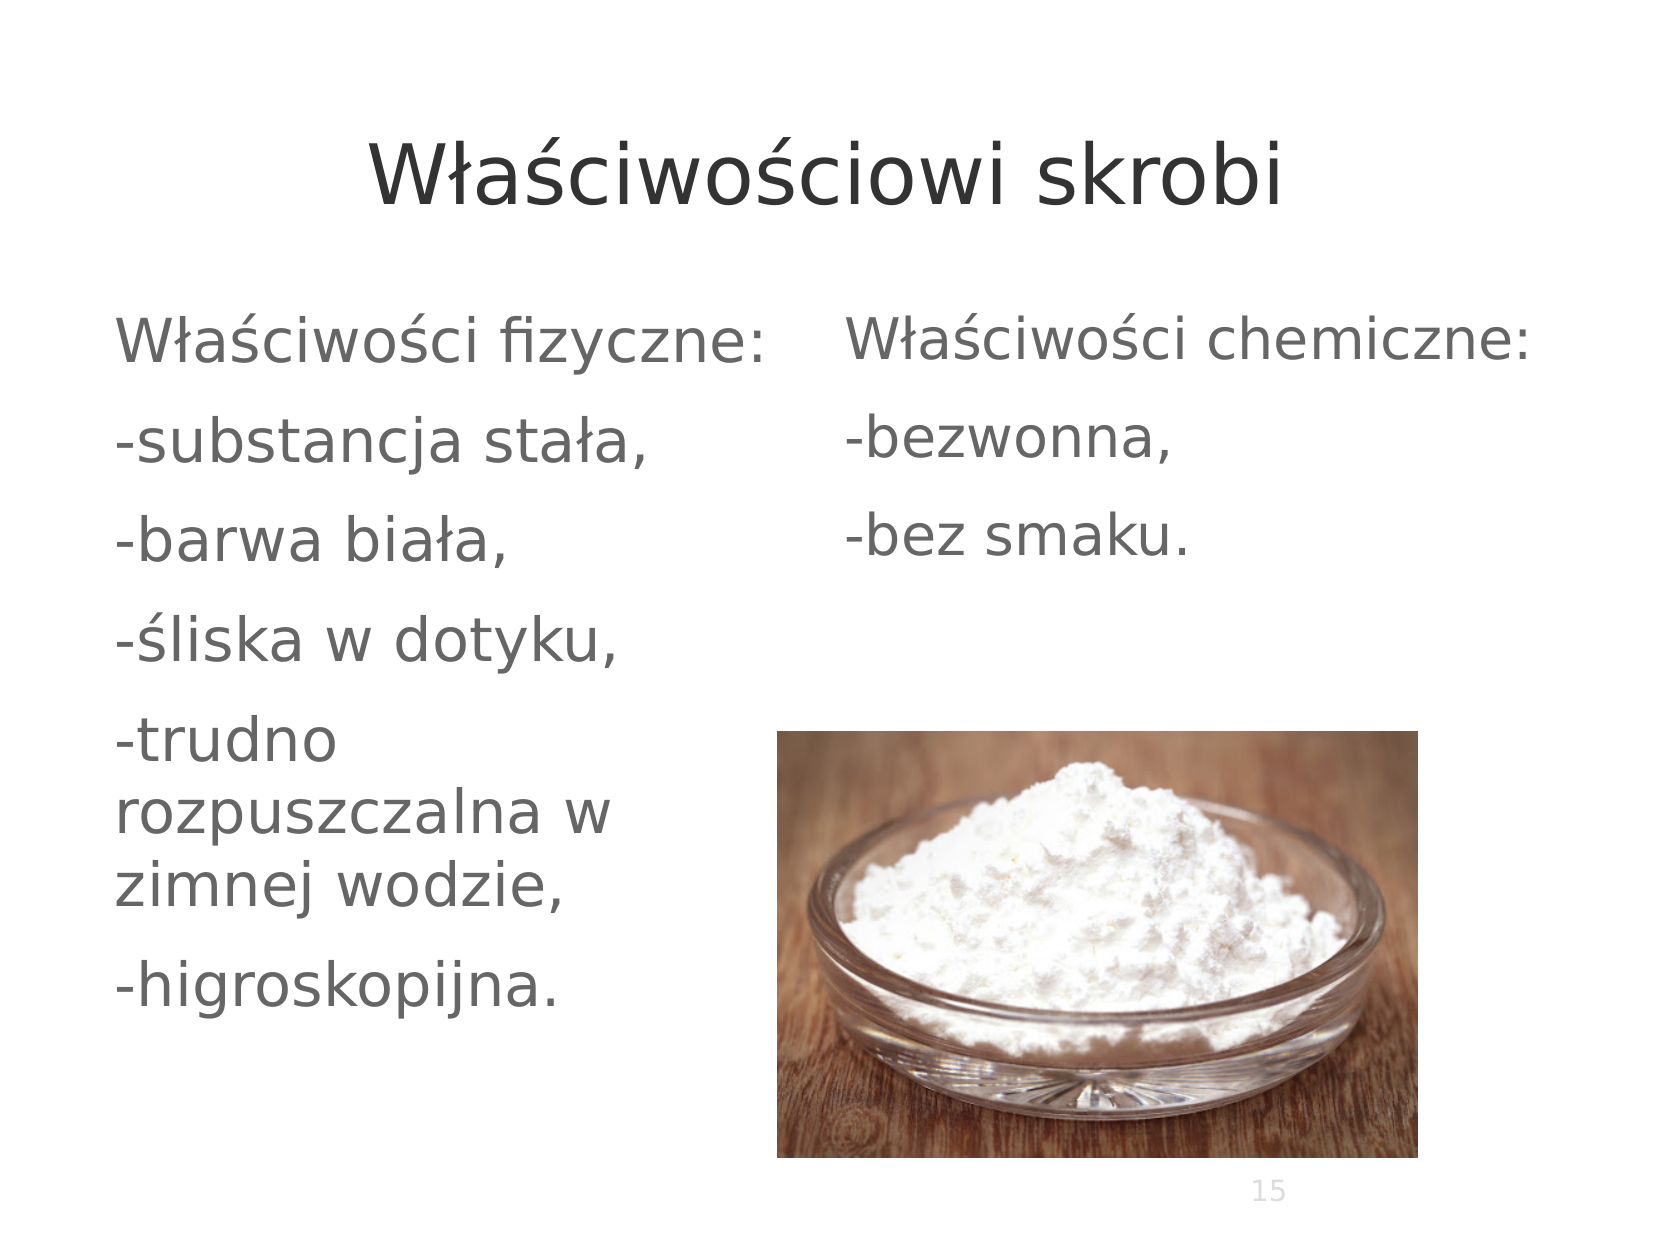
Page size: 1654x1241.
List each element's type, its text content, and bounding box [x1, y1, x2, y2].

picture [777, 731, 1418, 1158]
list Właściwości fizyczne: -substancja stała, -barwa biała, -śliska w dotyku, -trudno rozpuszczalna w zimnej wodzie, -higroskopijna. [114, 302, 792, 1033]
title Właściwościowi skrobi [114, 73, 1539, 271]
text_box [1250, 1172, 1636, 1241]
list Właściwości chemiczne: -bezwonna, -bez smaku. [844, 302, 1642, 1033]
